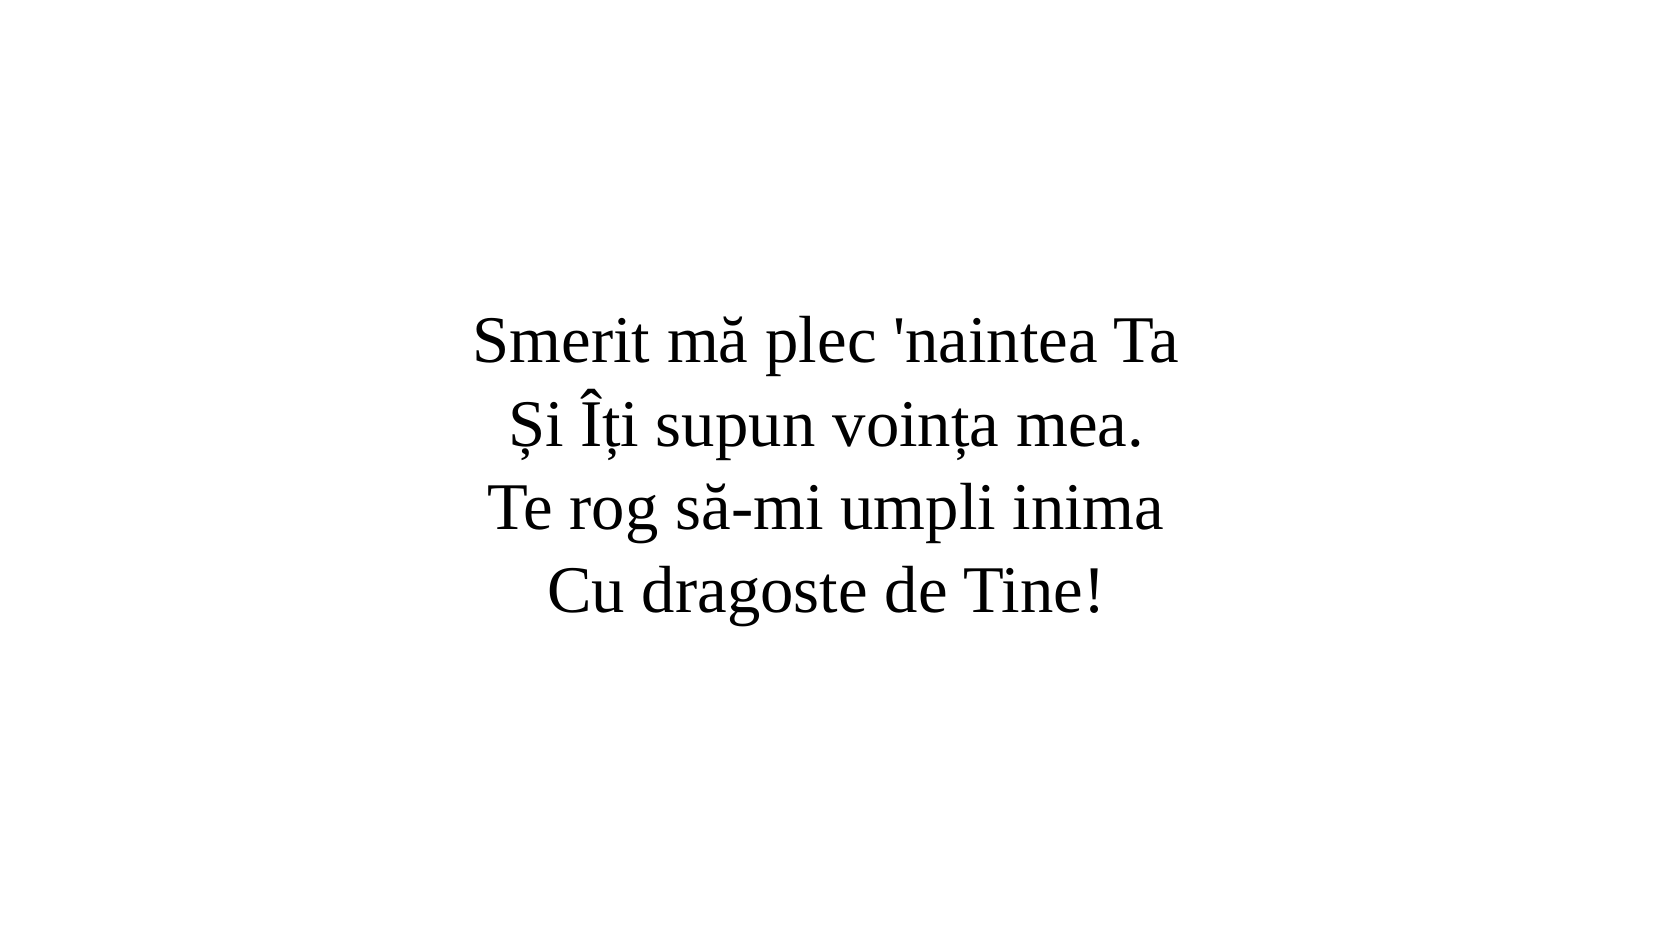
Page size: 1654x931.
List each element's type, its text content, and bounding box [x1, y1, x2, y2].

subtitle Smerit mă plec 'naintea Ta Și Îți supun voința mea. Te rog să-mi umpli inima Cu dragoste de Tine! [300, 150, 1354, 781]
